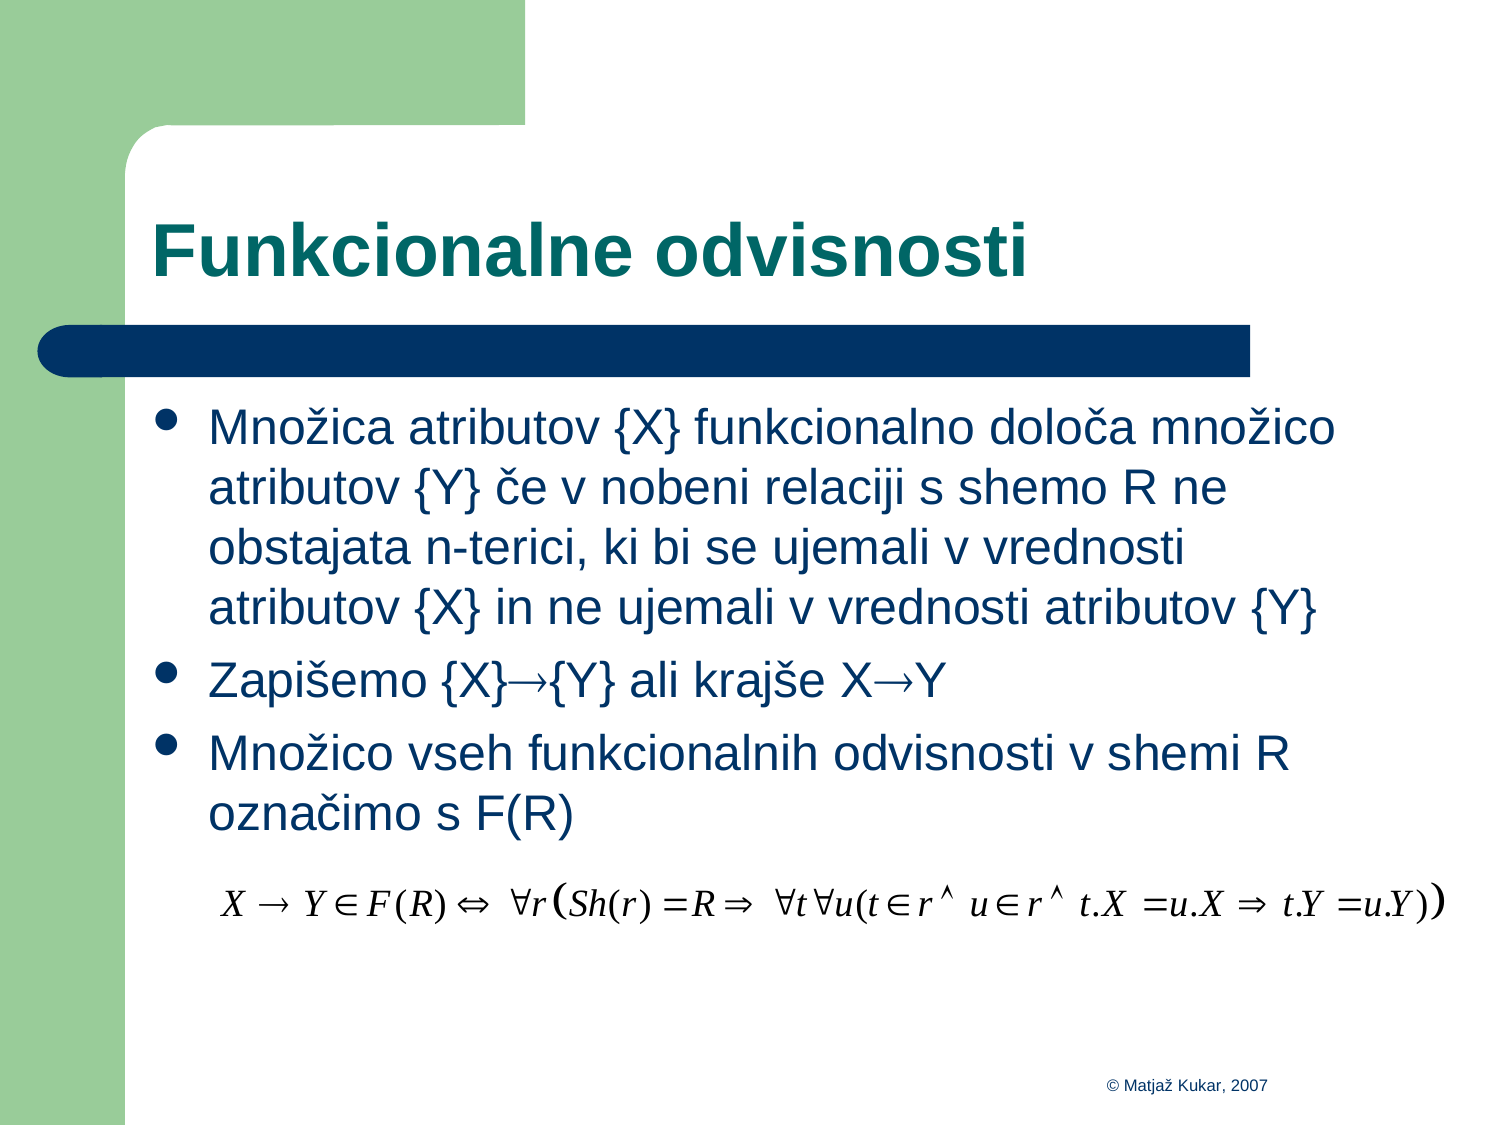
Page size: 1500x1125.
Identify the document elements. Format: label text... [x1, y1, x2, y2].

list Množica atributov {X} funkcionalno določa množico atributov {Y} če v nobeni relaciji s shemo R ne obstajata n-terici, ki bi se ujemali v vrednosti atributov {X} in ne ujemali v vrednosti atributov {Y} Zapišemo {X}{Y} ali krajše XY Množico vseh funkcionalnih odvisnosti v shemi R označimo s F(R) [137, 387, 1400, 999]
text_box [212, 875, 1450, 951]
text_box © Matjaž Kukar, 2007 [949, 1025, 1426, 1103]
title Funkcionalne odvisnosti [136, 136, 1414, 301]
